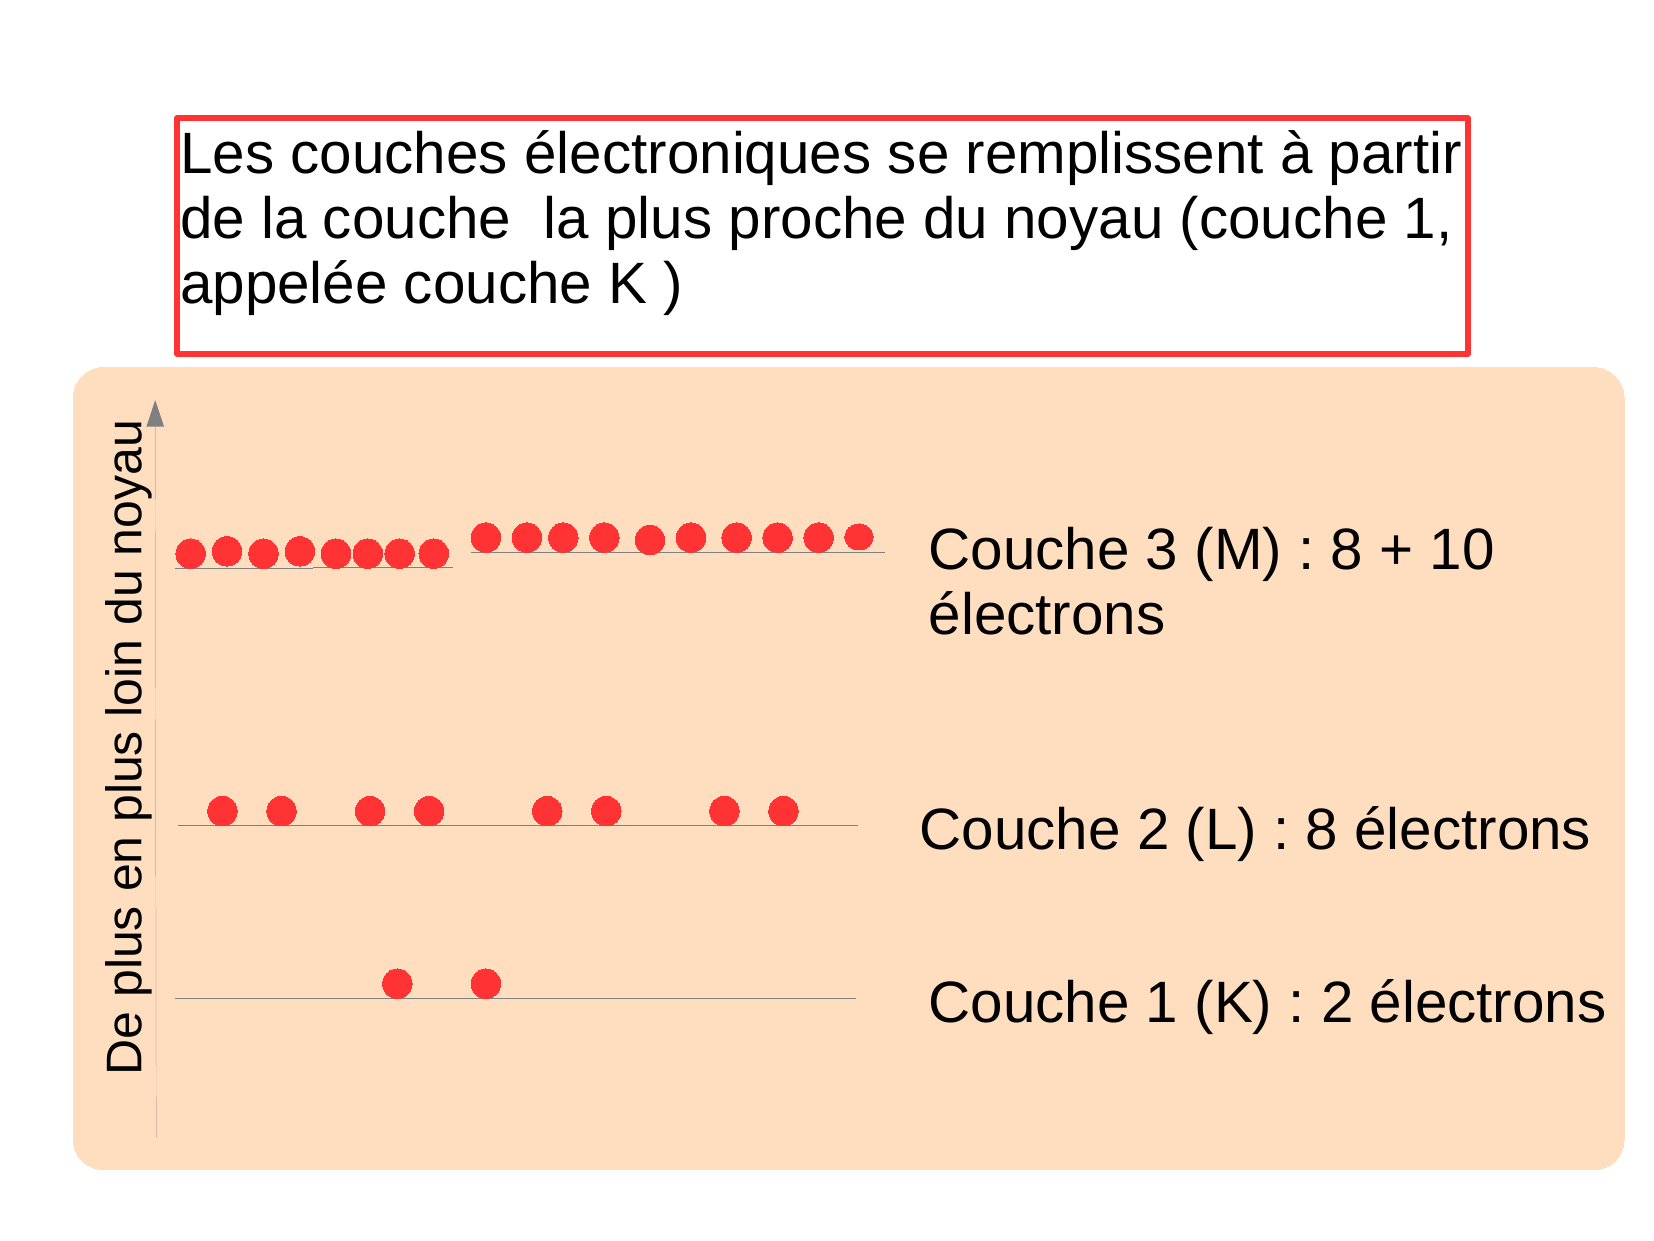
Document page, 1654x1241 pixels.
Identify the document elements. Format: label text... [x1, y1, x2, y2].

text_box Couche 2 (L) : 8 électrons [905, 789, 1608, 871]
text_box Couche 1 (K) : 2 électrons [914, 962, 1623, 1043]
text_box De plus en plus loin du noyau [88, 405, 160, 1090]
text_box Les couches électroniques se remplissent à partir de la couche la plus proche du noyau (couche 1, appelée couche K ) [177, 118, 1468, 354]
text_box [73, 367, 1625, 1170]
text_box Couche 3 (M) : 8 + 10 électrons [914, 509, 1594, 656]
